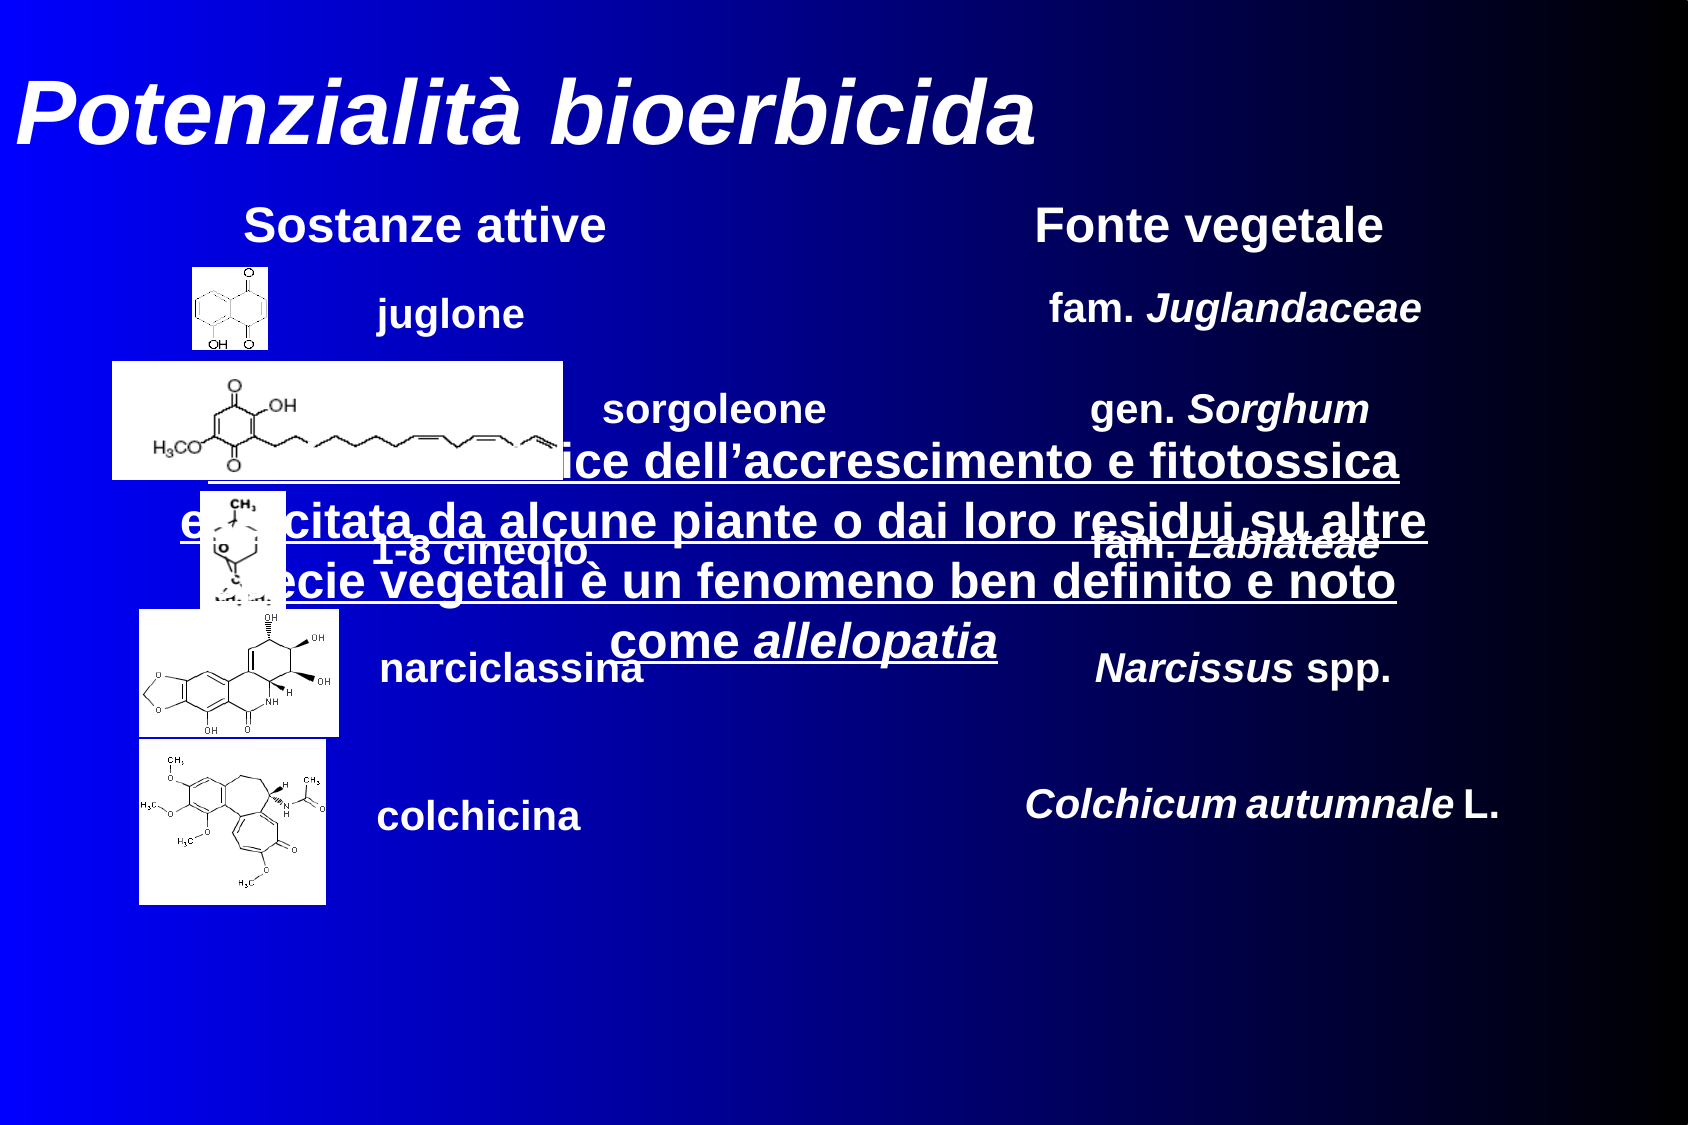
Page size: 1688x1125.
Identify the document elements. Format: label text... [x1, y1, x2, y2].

text_box sorgoleone [521, 373, 908, 440]
text_box juglone [312, 278, 579, 345]
text_box fam. Labiateae [949, 509, 1522, 575]
text_box Colchicum autumnale L. [923, 769, 1602, 835]
picture [192, 267, 269, 351]
text_box Narcissus spp. [963, 633, 1535, 699]
picture [112, 361, 563, 480]
text_box colchicina [259, 780, 685, 847]
text_box L’azione inibitrice dell’accrescimento e fitotossica esercitata da alcune piante o dai loro residui su altre specie vegetali è un fenomeno ben definito e noto come allelopatia [126, 420, 1482, 676]
picture [139, 609, 339, 737]
text_box Sostanze attive [179, 184, 671, 261]
picture [139, 739, 326, 905]
text_box narciclassina [339, 633, 724, 699]
text_box Fonte vegetale [976, 184, 1442, 261]
text_box gen. Sorghum [976, 373, 1496, 440]
text_box fam. Juglandaceae [949, 272, 1522, 339]
title Potenzialità bioerbicida [0, 18, 1688, 207]
text_box 1-8 cineolo [285, 515, 671, 581]
